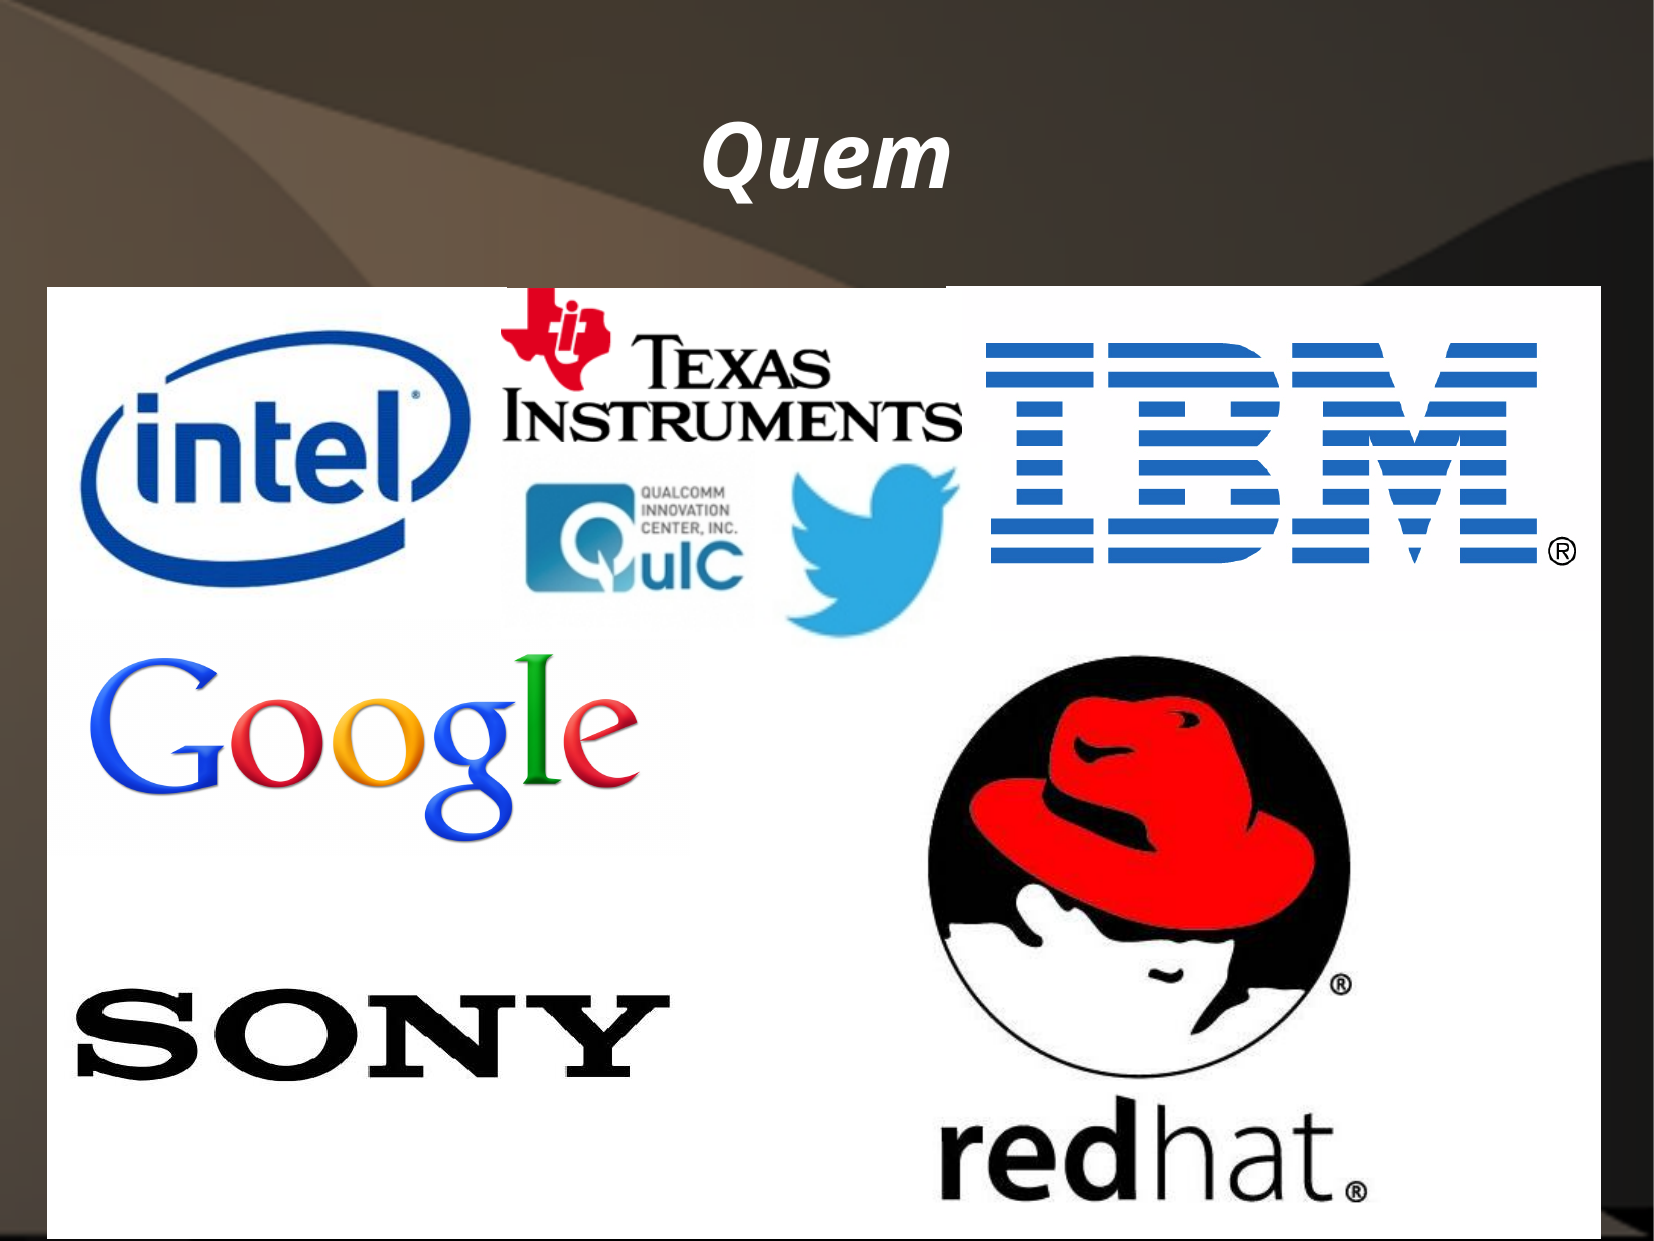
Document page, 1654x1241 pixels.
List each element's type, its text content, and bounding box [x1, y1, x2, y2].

picture [0, 0, 1654, 1241]
title Quem [82, 49, 1571, 257]
